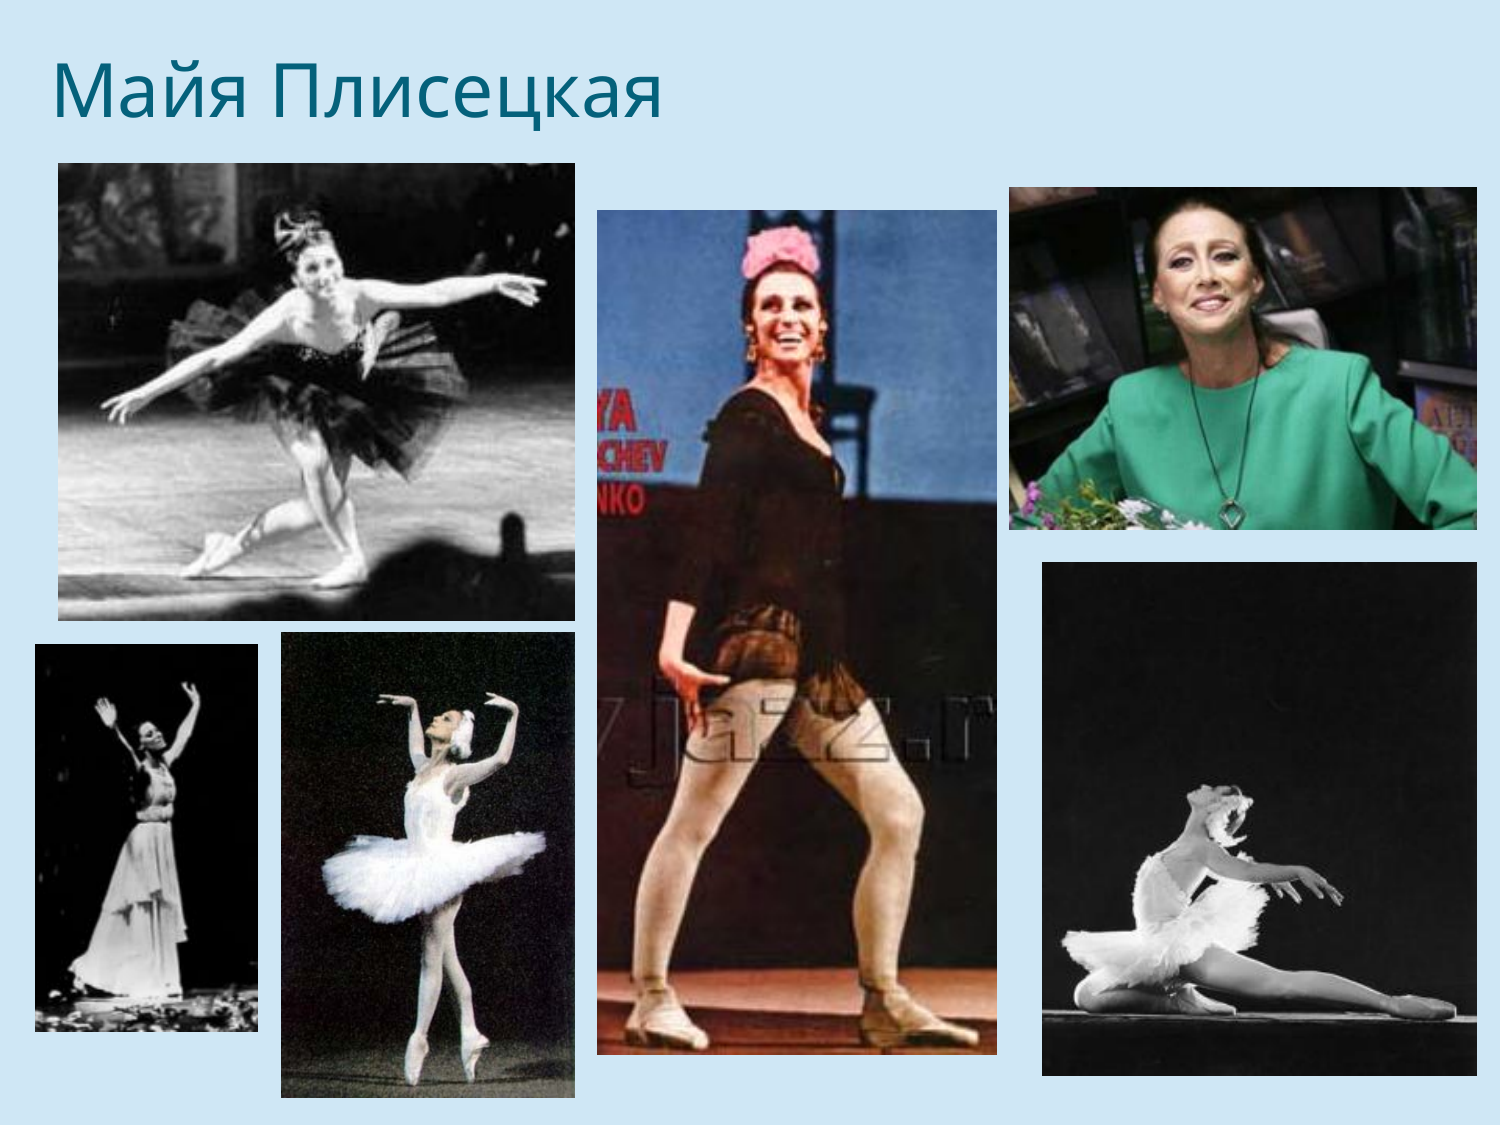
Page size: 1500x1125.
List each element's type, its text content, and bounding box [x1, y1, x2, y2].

picture [281, 632, 575, 1098]
title Майя Плисецкая [35, 35, 724, 148]
picture [597, 210, 997, 1055]
picture [35, 644, 258, 1032]
picture [1042, 562, 1477, 1076]
picture [1009, 187, 1477, 530]
picture [58, 163, 575, 622]
